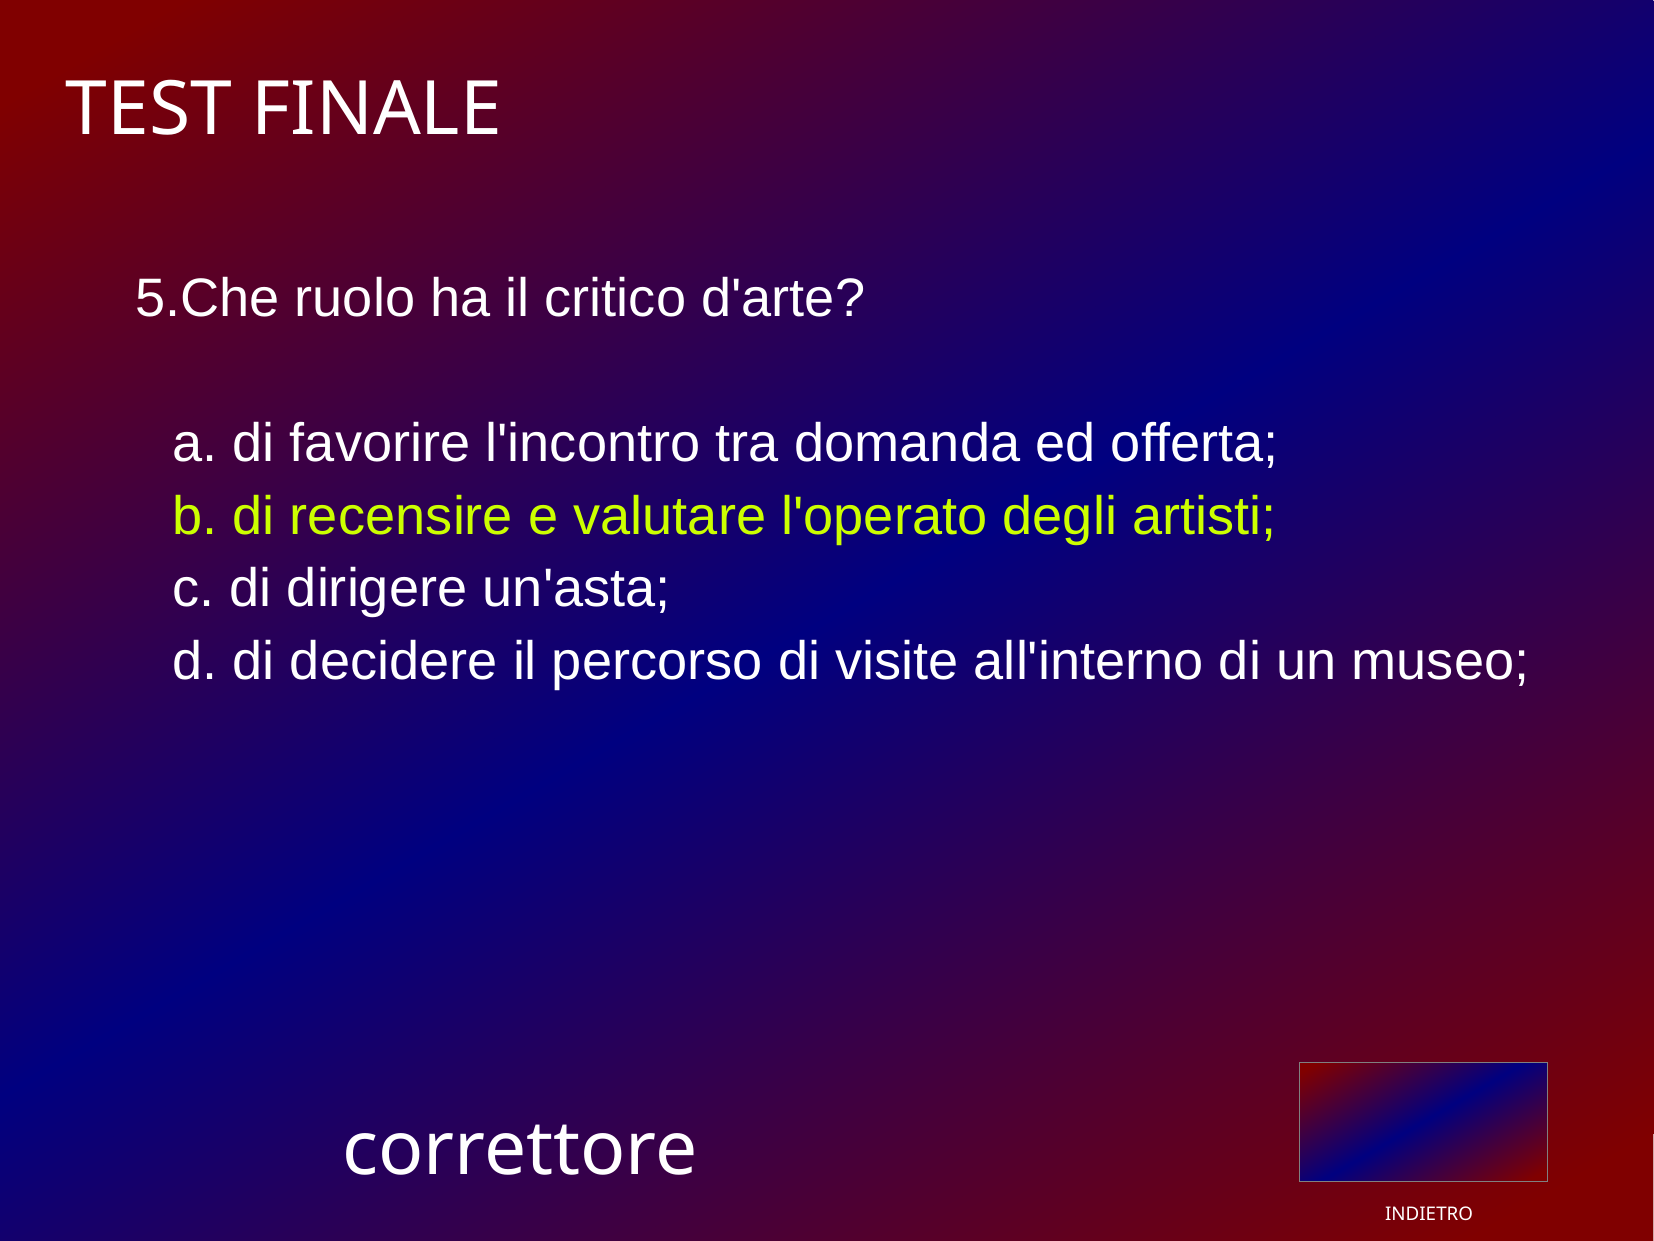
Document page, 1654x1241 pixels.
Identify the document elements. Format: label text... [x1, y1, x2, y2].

text_box TEST FINALE [24, 47, 544, 184]
text_box 5.Che ruolo ha il critico d'arte? a. di favorire l'incontro tra domanda ed offerta; b. di recensire e valutare l'operato degli artisti; c. di dirigere un'asta; d. di decidere il percorso di visite all'interno di un museo; [82, 259, 1630, 699]
text_box INDIETRO [1370, 1192, 1489, 1233]
text_box [1299, 1062, 1548, 1182]
text_box correttore [35, 1086, 986, 1223]
